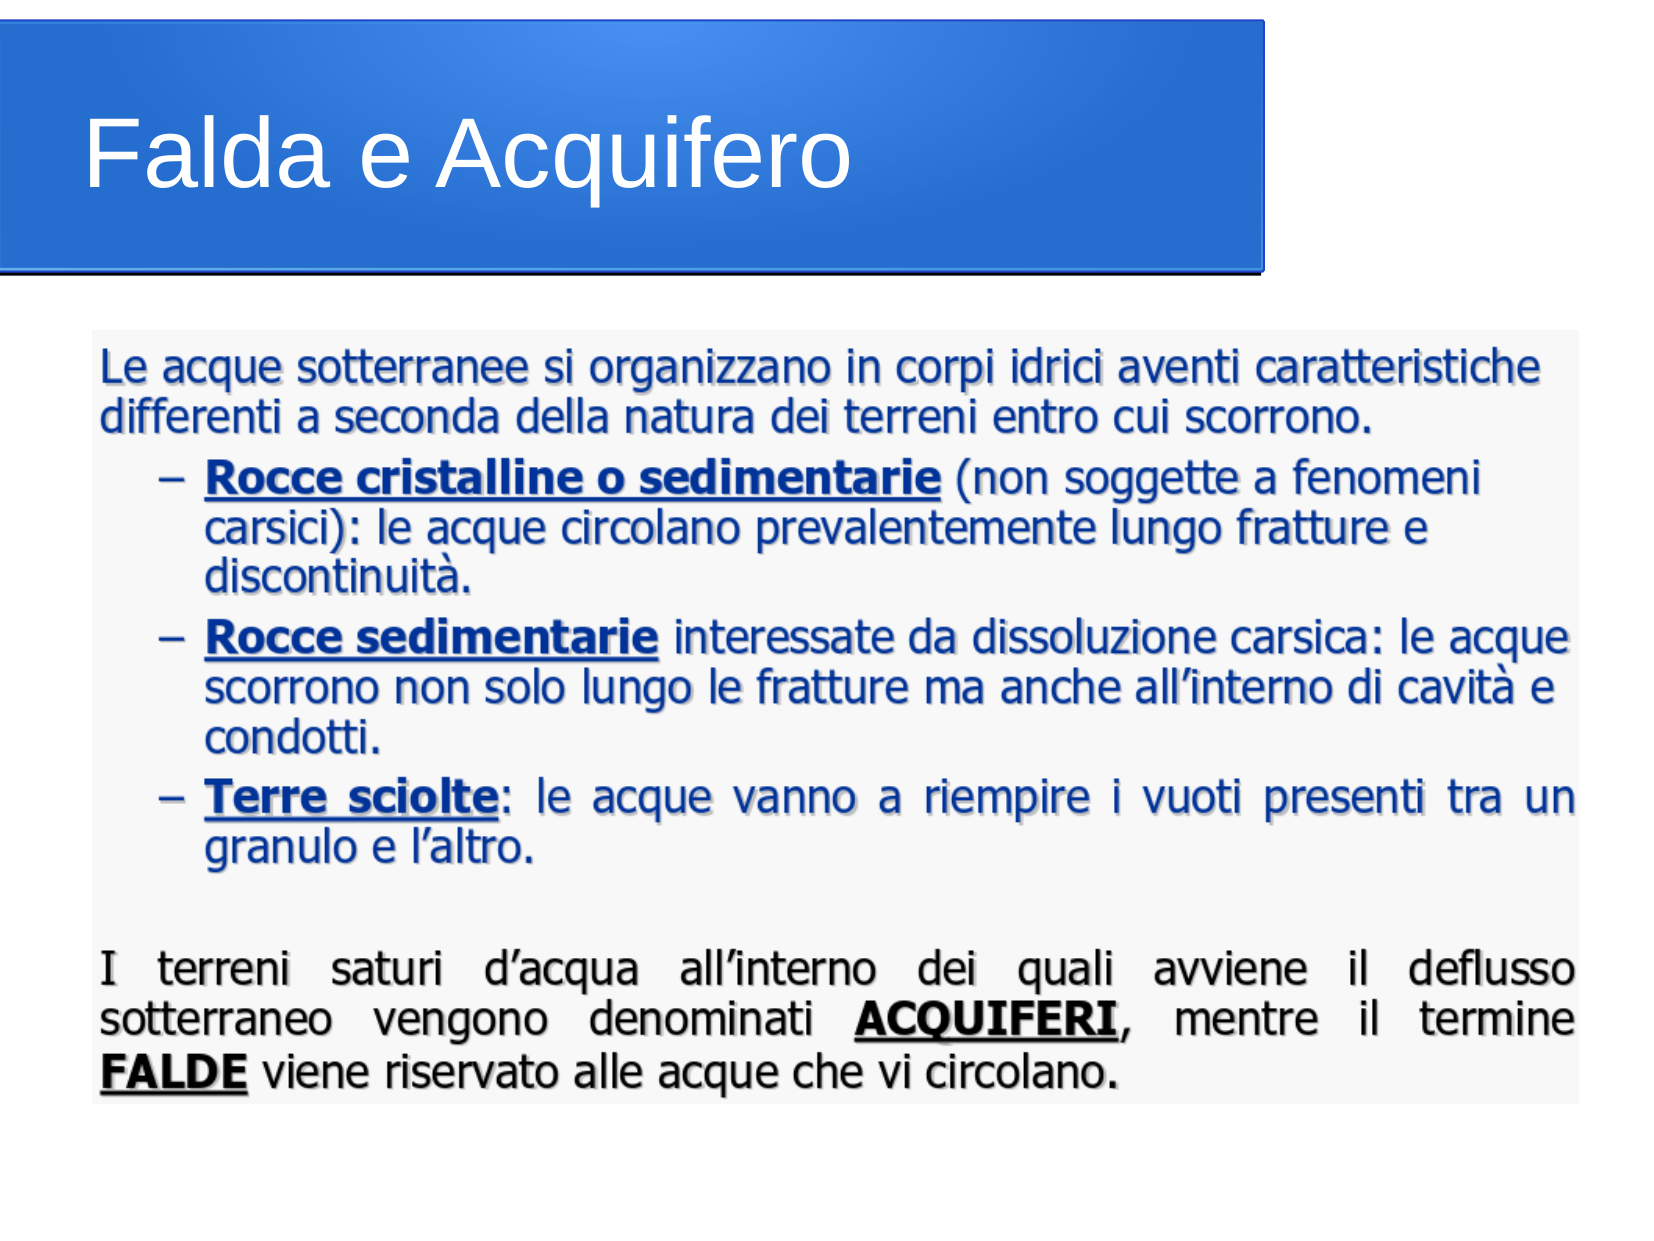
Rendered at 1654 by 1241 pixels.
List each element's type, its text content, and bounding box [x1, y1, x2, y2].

title Falda e Acquifero [82, 49, 1250, 257]
picture [92, 330, 1579, 1104]
